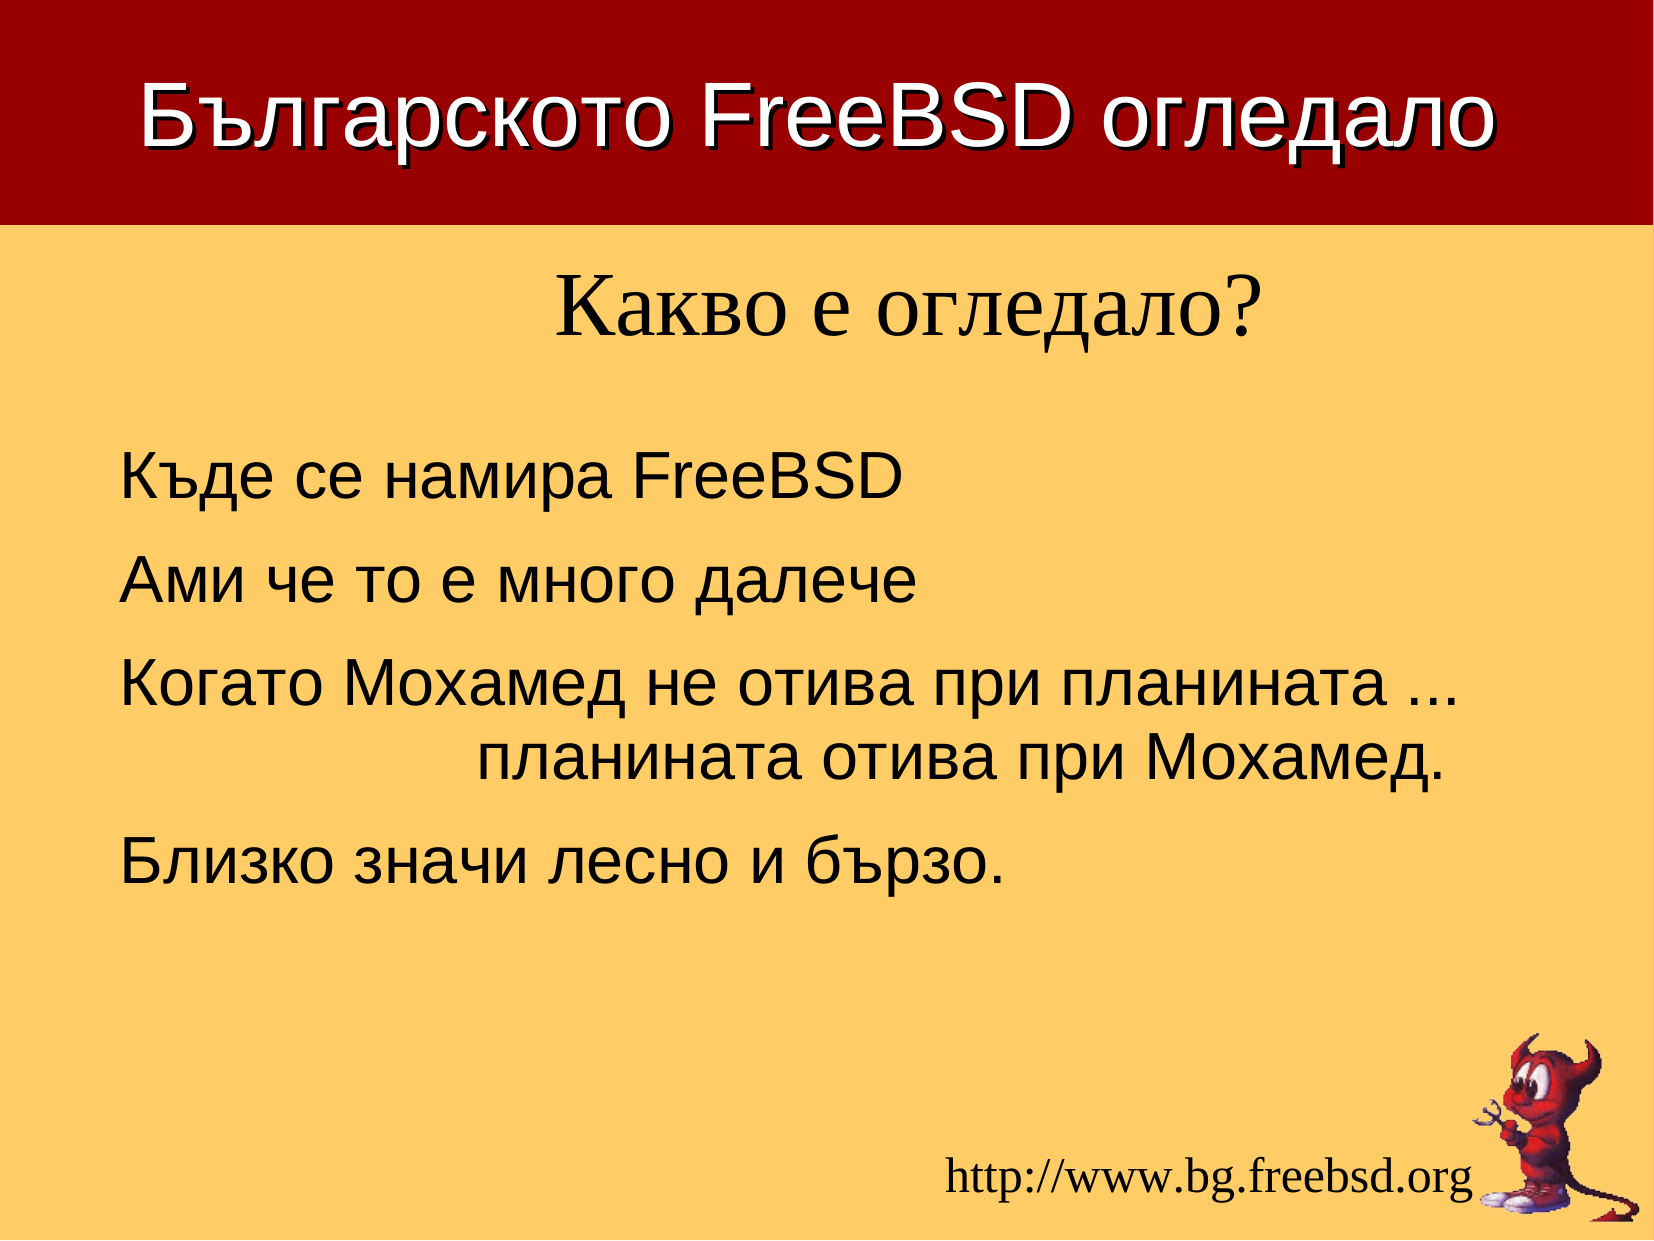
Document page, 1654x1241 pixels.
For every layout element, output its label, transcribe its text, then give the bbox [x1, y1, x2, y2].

title Българското FreeBSD огледало [112, 11, 1525, 219]
list Къде се намира FreeBSD Ами че то е много далече Когато Мохамед не отива при планината ... планината отива при Мохамед. Близко значи лесно и бързо. [101, 438, 1598, 946]
picture [1464, 1030, 1643, 1227]
text_box http://www.bg.freebsd.org [945, 1148, 1466, 1204]
text_box Какво е огледало? [554, 254, 1250, 356]
